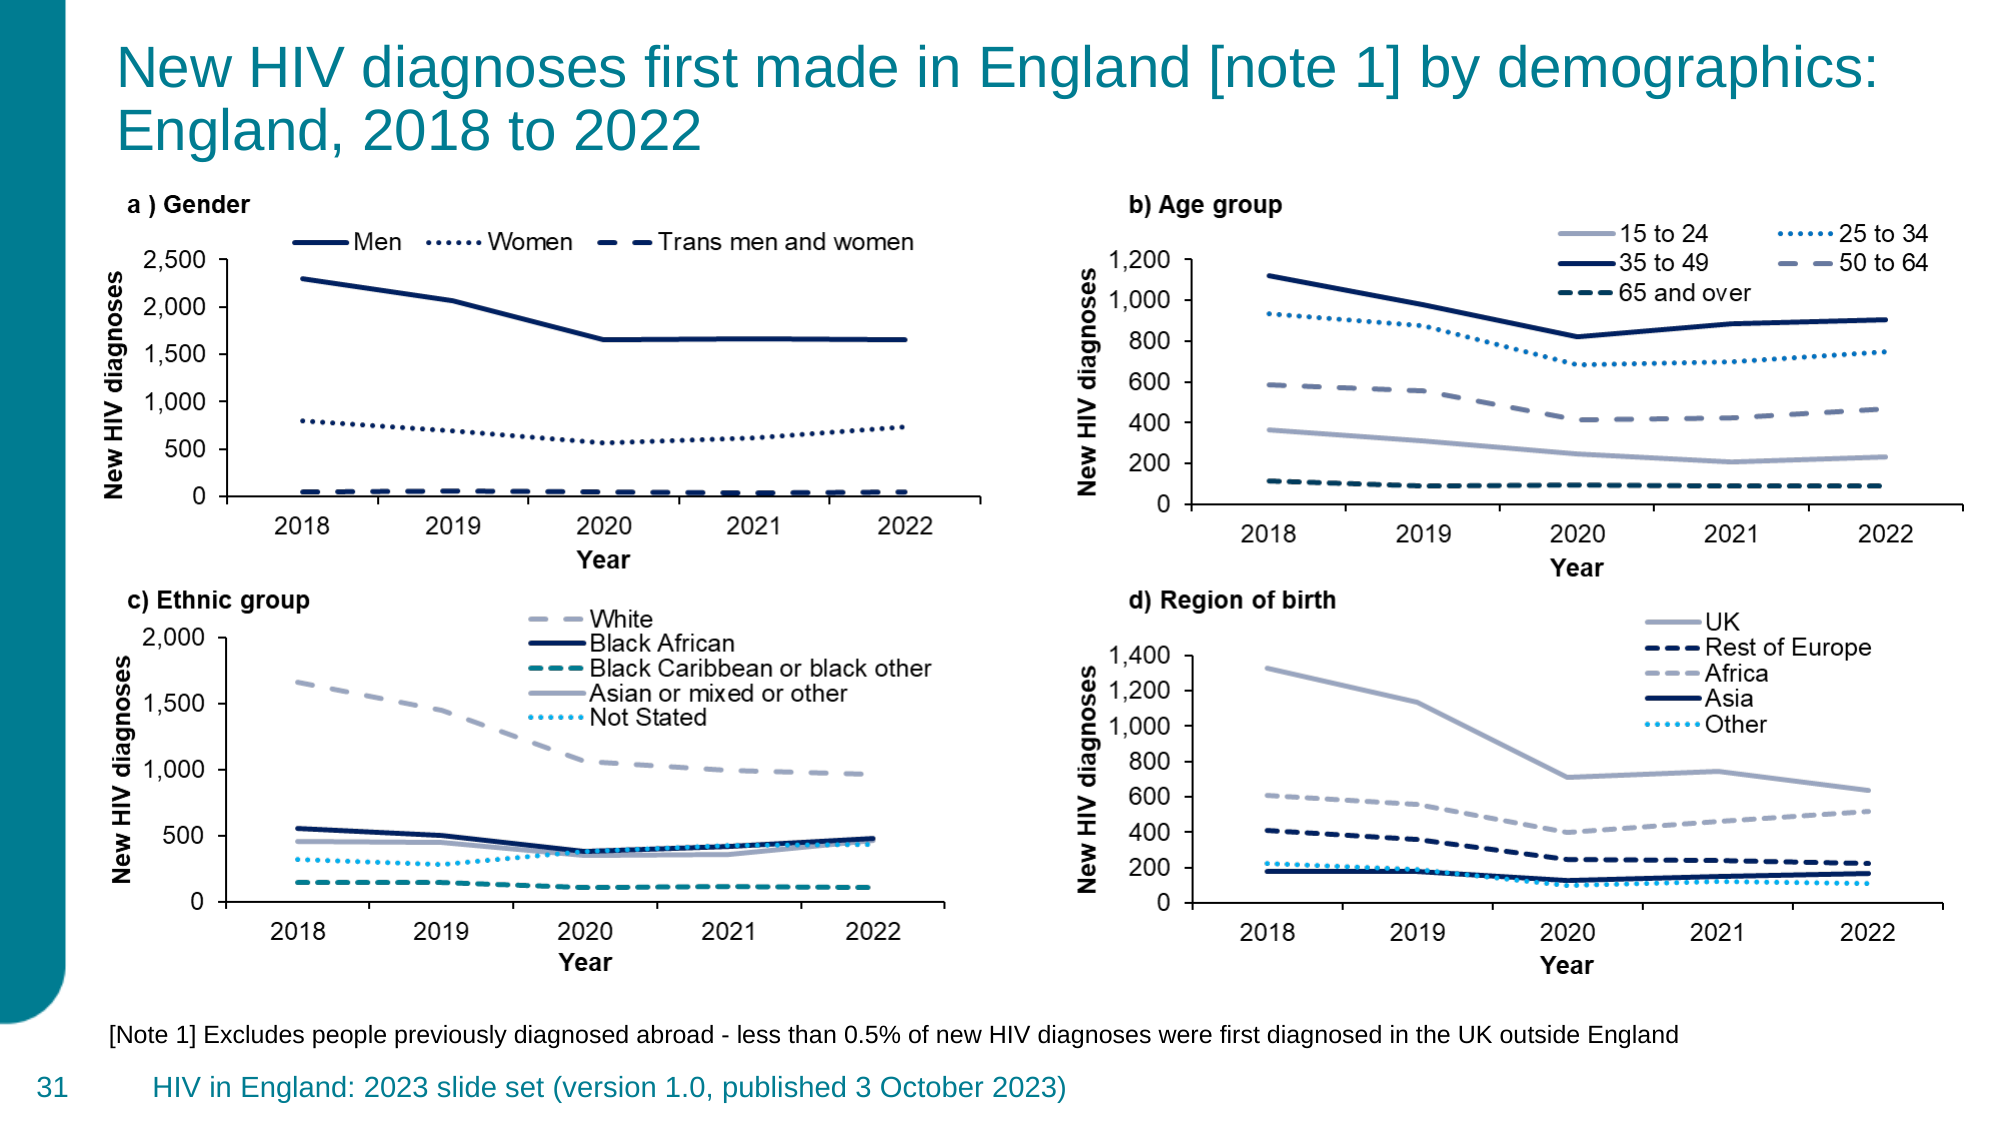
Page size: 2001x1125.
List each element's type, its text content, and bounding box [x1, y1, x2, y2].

text_box HIV in England: 2023 slide set (version 1.0, published 3 October 2023) [137, 1056, 1780, 1116]
title New HIV diagnoses first made in England [note 1] by demographics: England, 2018 to 2022 [101, 29, 1974, 180]
text_box [Note 1] Excludes people previously diagnosed abroad - less than 0.5% of new HIV diagnoses were first diagnosed in the UK outside England [93, 1011, 1850, 1088]
text_box [21, 1056, 120, 1117]
picture [59, 180, 1986, 983]
